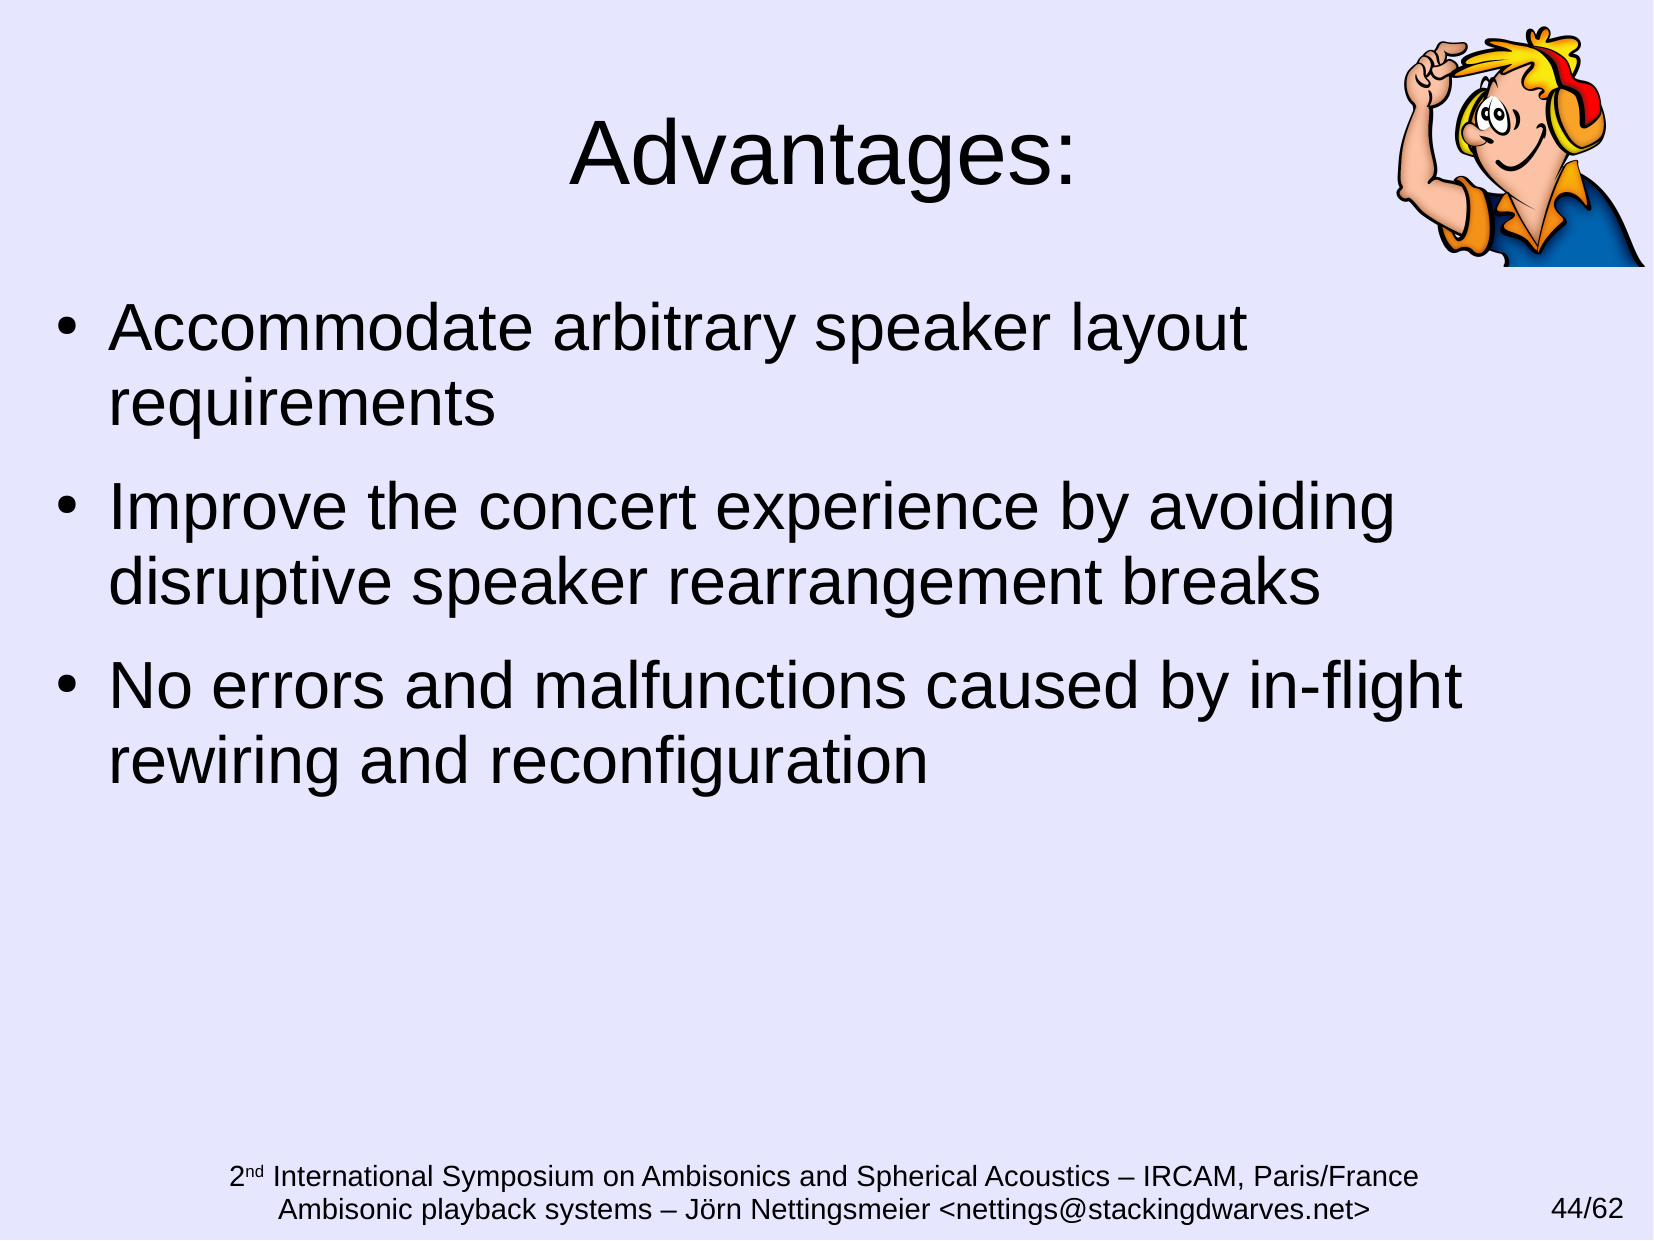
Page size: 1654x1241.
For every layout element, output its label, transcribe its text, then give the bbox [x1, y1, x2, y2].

title Advantages: [37, 49, 1387, 257]
list Accommodate arbitrary speaker layout requirements Improve the concert experience by avoiding disruptive speaker rearrangement breaks No errors and malfunctions caused by in-flight rewiring and reconfiguration [37, 290, 1613, 1109]
picture [1387, 0, 1654, 267]
